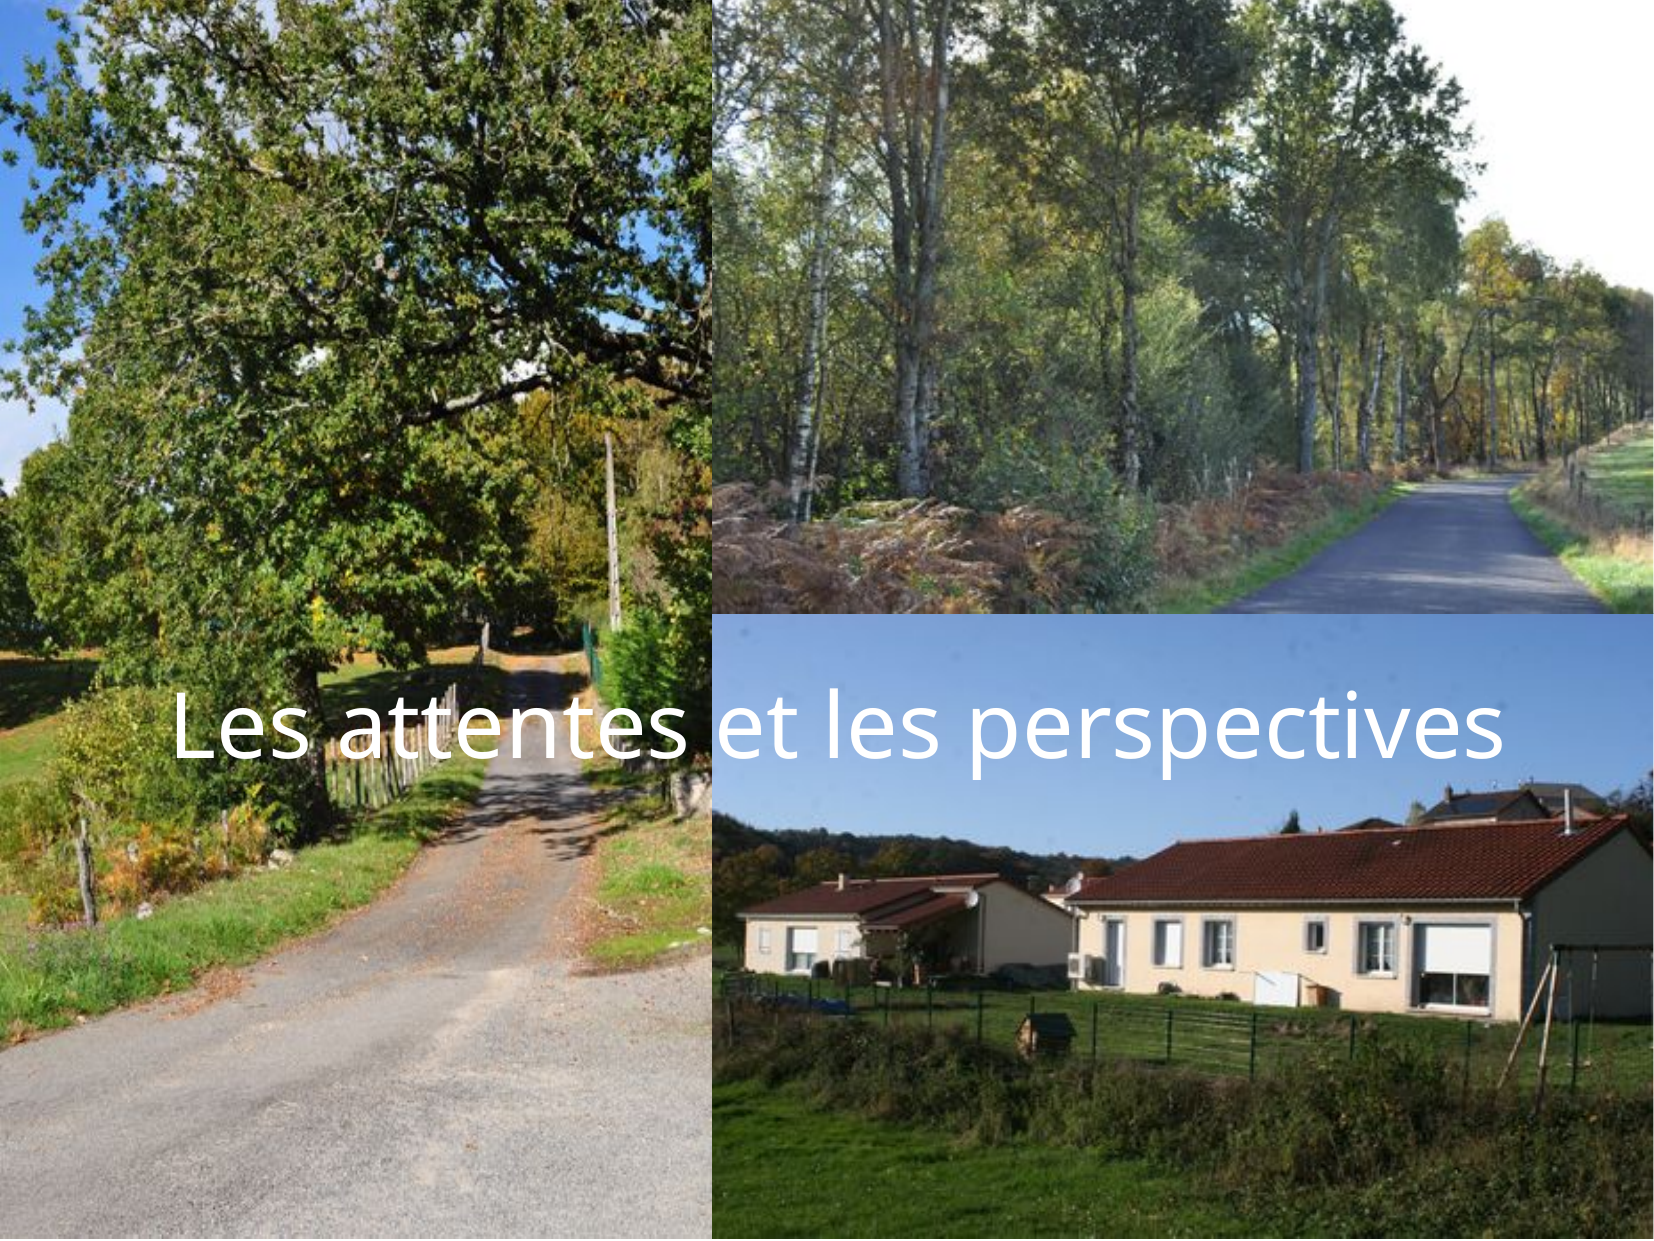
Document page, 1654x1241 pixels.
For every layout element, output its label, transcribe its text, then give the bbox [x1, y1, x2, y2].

title Les attentes et les perspectives [94, 619, 1583, 827]
picture [0, 0, 1654, 1239]
